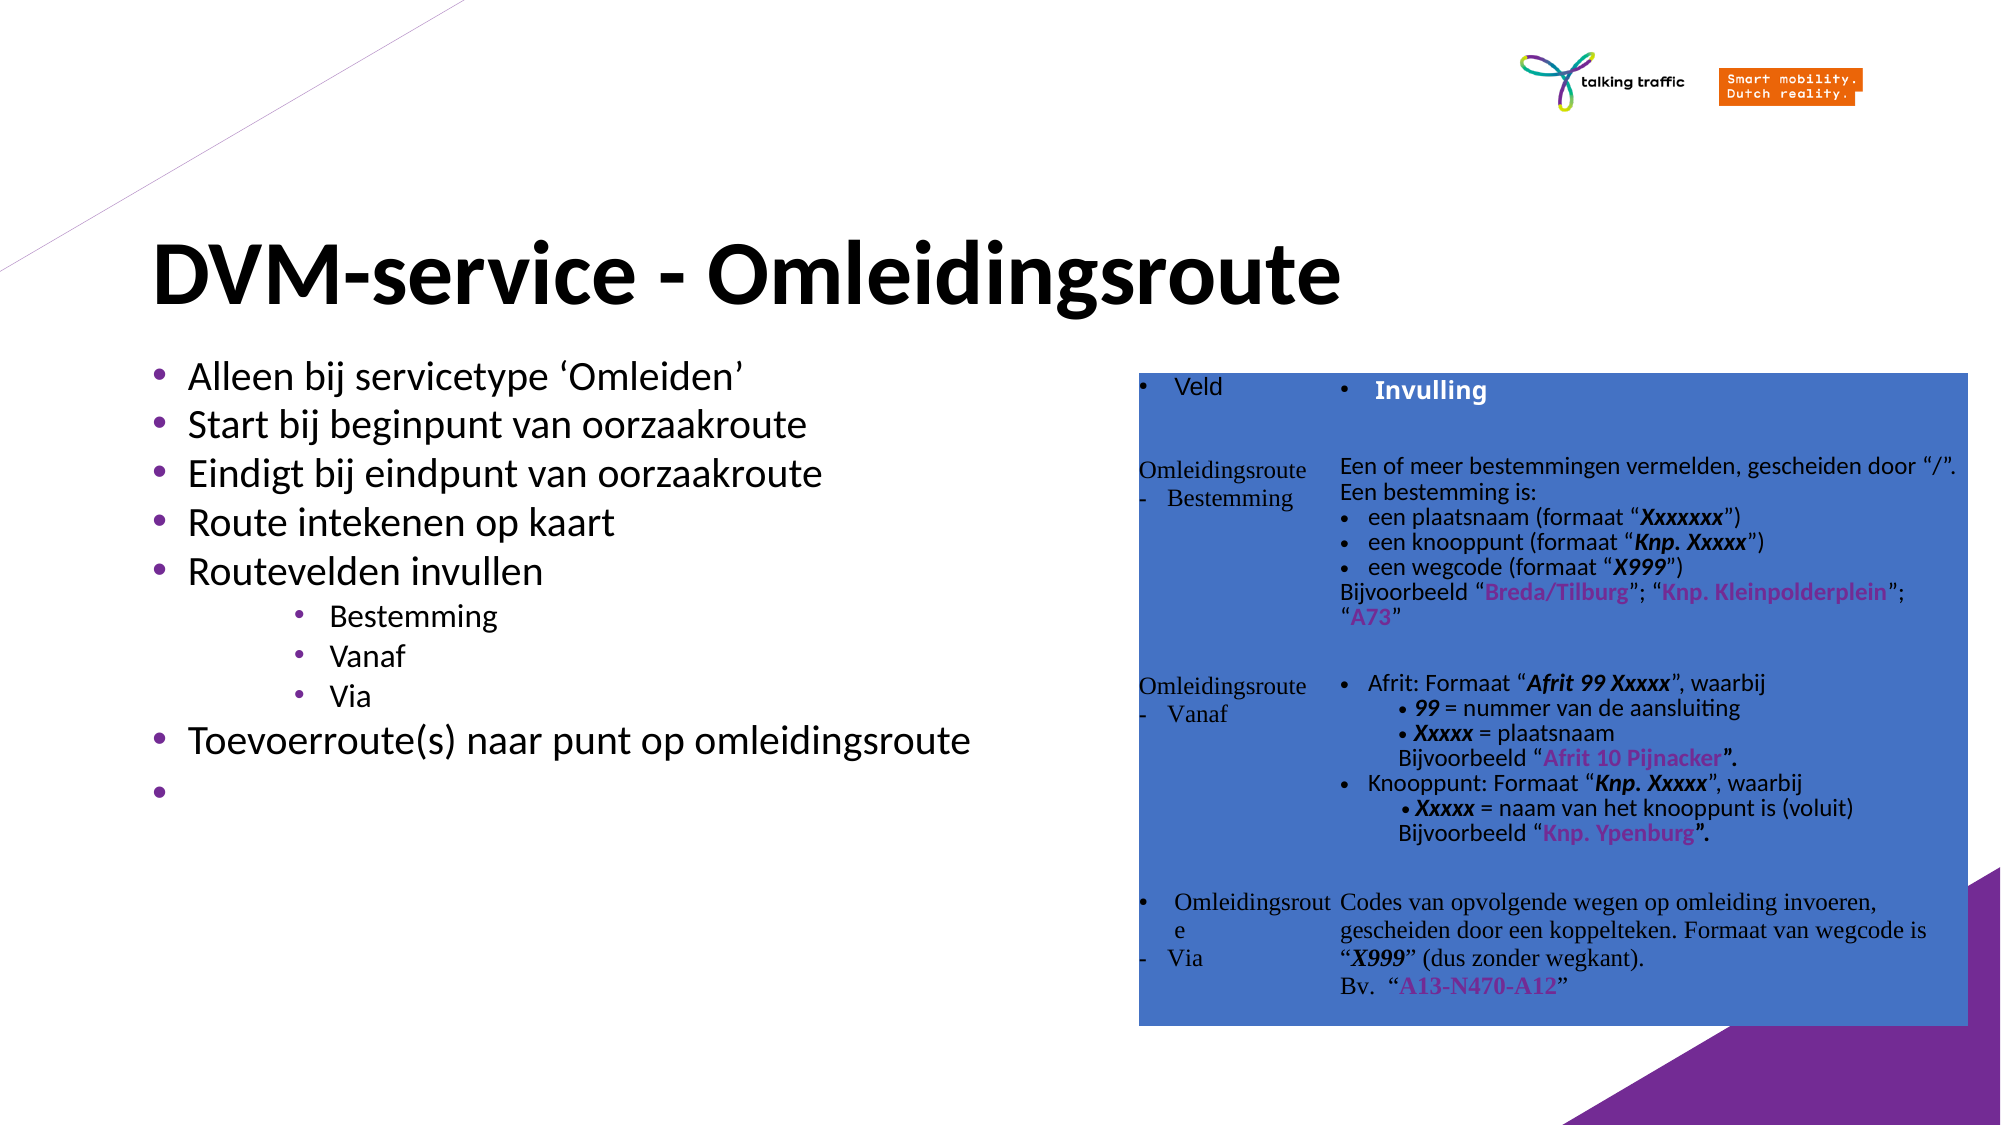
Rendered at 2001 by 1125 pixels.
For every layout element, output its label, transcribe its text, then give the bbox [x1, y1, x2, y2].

table_cell Afrit: Formaat “Afrit 99 Xxxxx”, waarbij 99 = nummer van de aansluiting Xxxxx = plaatsnaam Bijvoorbeeld “Afrit 10 Pijnacker”. Knooppunt: Formaat “Knp. Xxxxx”, waarbij Xxxxx = naam van het knooppunt is (voluit) Bijvoorbeeld “Knp. Ypenburg”. [1340, 672, 1968, 889]
table_cell Omleidingsroute Via [1139, 889, 1340, 1026]
table_cell Omleidingsroute Bestemming [1139, 456, 1340, 672]
list Alleen bij servicetype ‘Omleiden’ Start bij beginpunt van oorzaakroute Eindigt bij eindpunt van oorzaakroute Route intekenen op kaart Routevelden invullen Bestemming Vanaf Via Toevoerroute(s) naar punt op omleidingsroute [137, 356, 1000, 1014]
title DVM-service - Omleidingsroute [137, 165, 1863, 332]
text_box 52 [1412, 1042, 1863, 1103]
table_header Invulling [1340, 373, 1968, 456]
table_cell Omleidingsroute Vanaf [1139, 672, 1340, 889]
table_cell Een of meer bestemmingen vermelden, gescheiden door “/”. Een bestemming is: een plaatsnaam (formaat “Xxxxxxx”) een knooppunt (formaat “Knp. Xxxxx”) een wegcode (formaat “X999”) Bijvoorbeeld “Breda/Tilburg”; “Knp. Kleinpolderplein”; “A73” [1340, 456, 1968, 672]
table_cell Codes van opvolgende wegen op omleiding invoeren, gescheiden door een koppelteken. Formaat van wegcode is “X999” (dus zonder wegkant). Bv. “A13-N470-A12” [1340, 889, 1968, 1026]
table_header Veld [1139, 373, 1340, 456]
